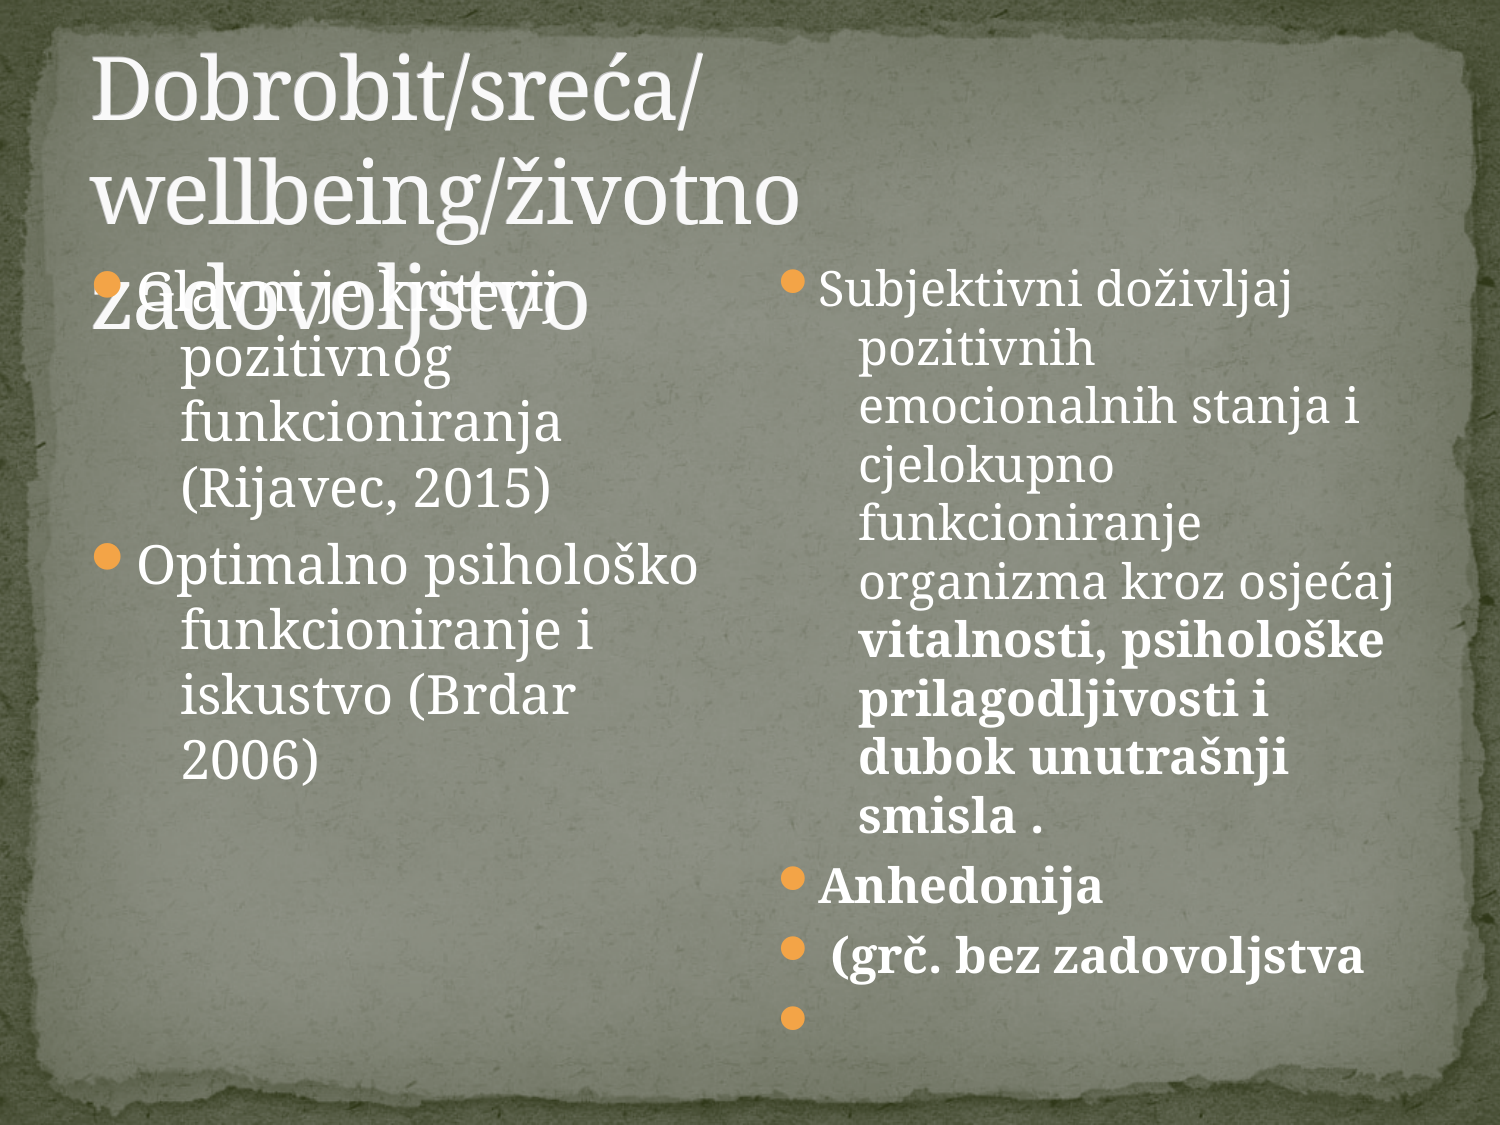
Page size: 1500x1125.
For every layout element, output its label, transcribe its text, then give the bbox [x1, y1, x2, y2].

title Dobrobit/sreća/wellbeing/životno zadovoljstvo [75, 24, 1426, 225]
list Subjektivni doživljaj pozitivnih emocionalnih stanja i cjelokupno funkcioniranje organizma kroz osjećaj vitalnosti, psihološke prilagodljivosti i dubok unutrašnji smisla . Anhedonija (grč. bez zadovoljstva [762, 249, 1429, 1000]
list Glavni je kriterij pozitivnog funkcioniranja (Rijavec, 2015) Optimalno psihološko funkcioniranje i iskustvo (Brdar 2006) [75, 249, 742, 1000]
